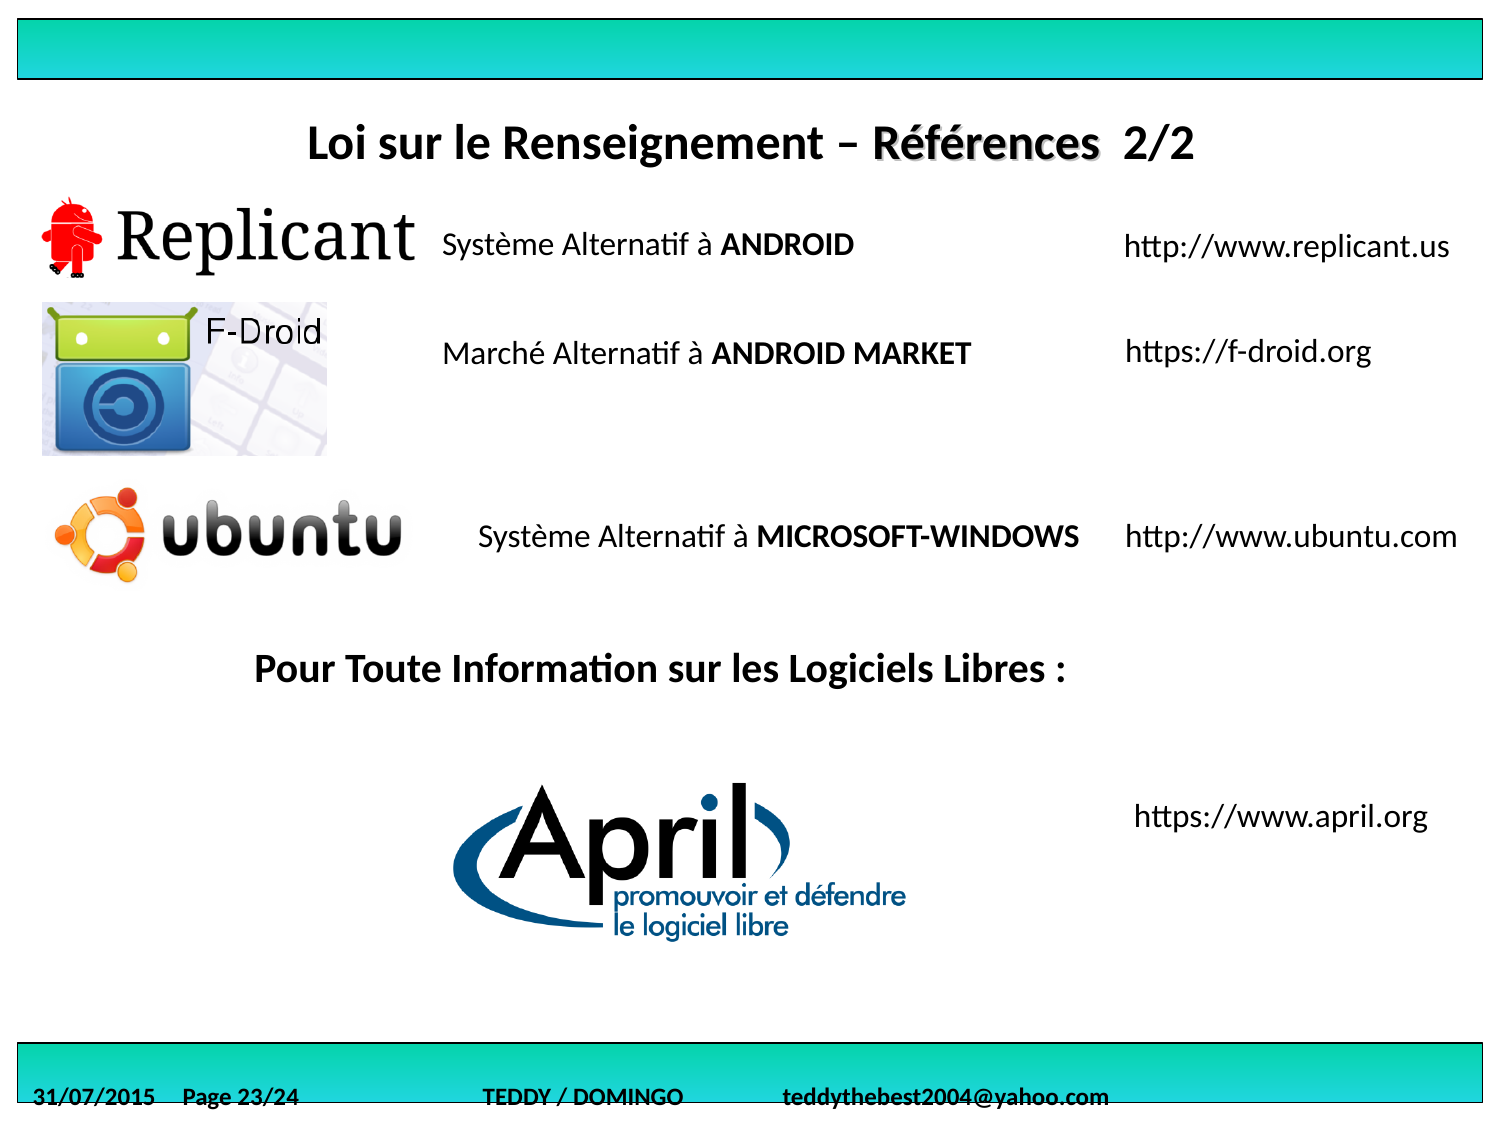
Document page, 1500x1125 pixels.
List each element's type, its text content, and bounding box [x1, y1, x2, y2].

text_box Loi sur le Renseignement – Références 2/2 [19, 101, 1483, 178]
text_box [17, 42, 1483, 80]
text_box Pour Toute Information sur les Logiciels Libres : [239, 633, 1119, 700]
text_box Système Alternatif à ANDROID [427, 214, 891, 271]
text_box https://f-droid.org [1110, 321, 1410, 378]
text_box https://www.april.org [1118, 786, 1453, 842]
text_box Système Alternatif à MICROSOFT-WINDOWS [463, 507, 1110, 563]
picture [449, 699, 909, 1025]
text_box http://www.ubuntu.com [1110, 507, 1483, 563]
text_box http://www.replicant.us [1109, 217, 1476, 273]
text_box Marché Alternatif à ANDROID MARKET [427, 323, 1022, 380]
picture [45, 479, 413, 591]
text_box 31/07/2015 Page 23/24 TEDDY / DOMINGO teddythebest2004@yahoo.com [17, 1042, 1483, 1103]
picture [42, 302, 327, 456]
picture [41, 196, 428, 278]
